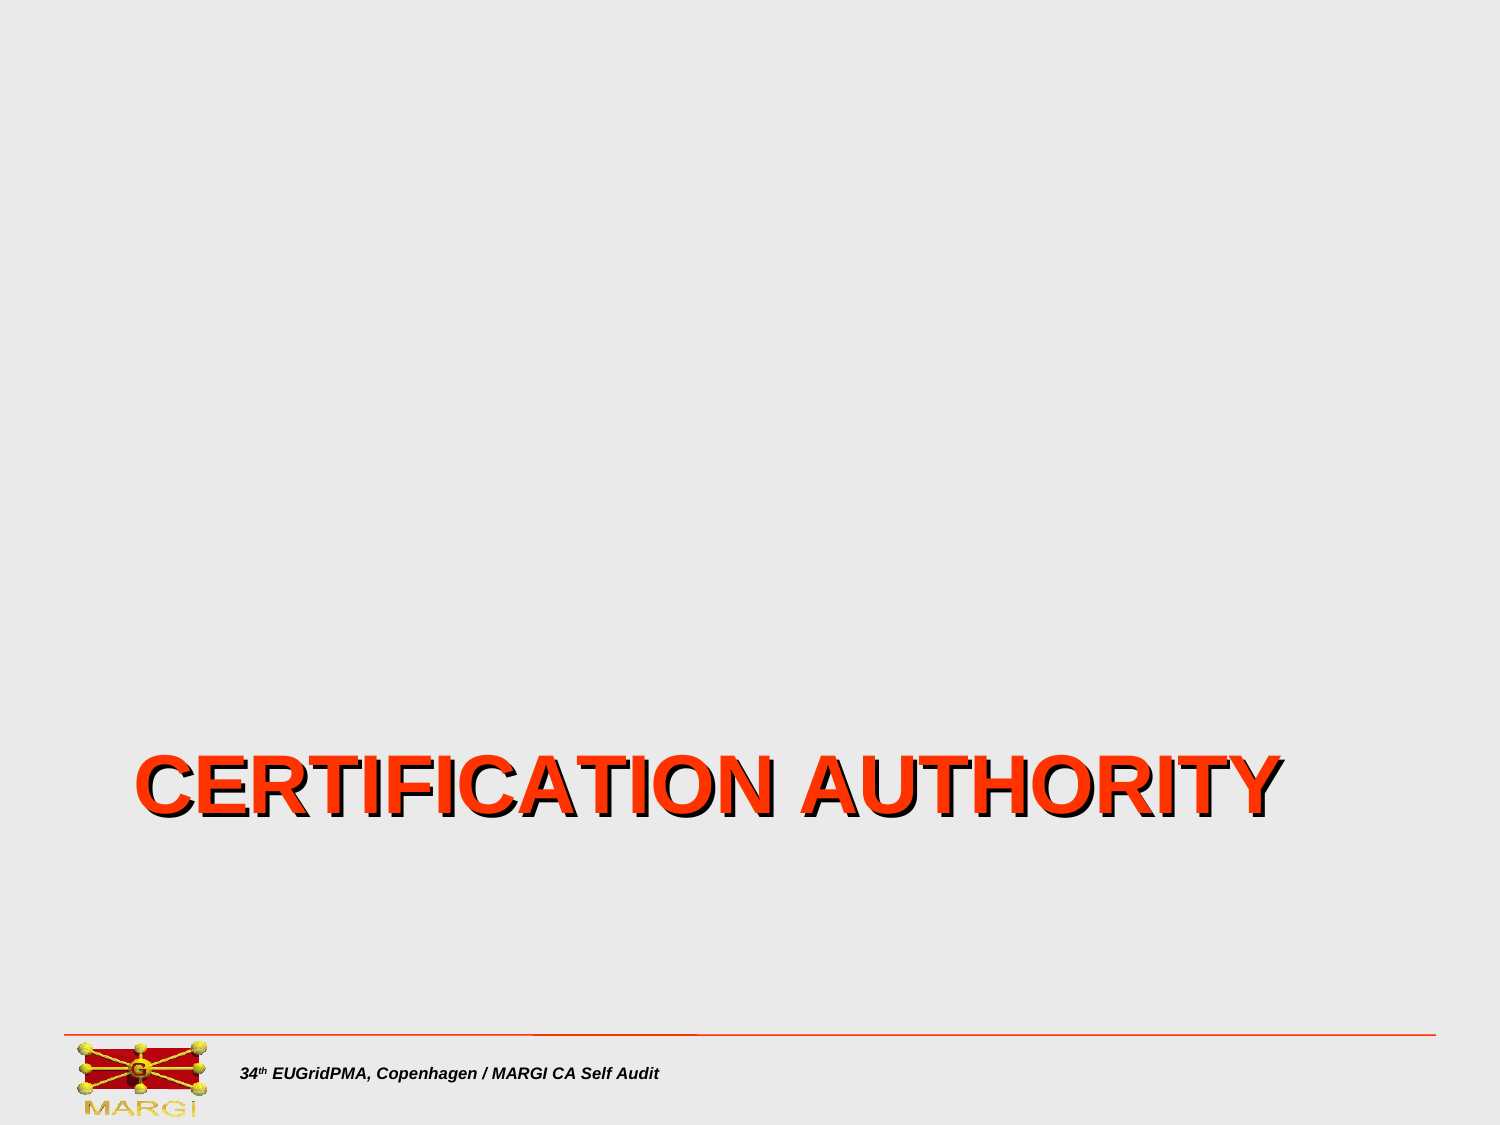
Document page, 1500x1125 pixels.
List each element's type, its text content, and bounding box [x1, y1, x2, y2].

text_box CERTIFICATION AUTHORITY [118, 722, 1394, 947]
picture [67, 1033, 219, 1123]
